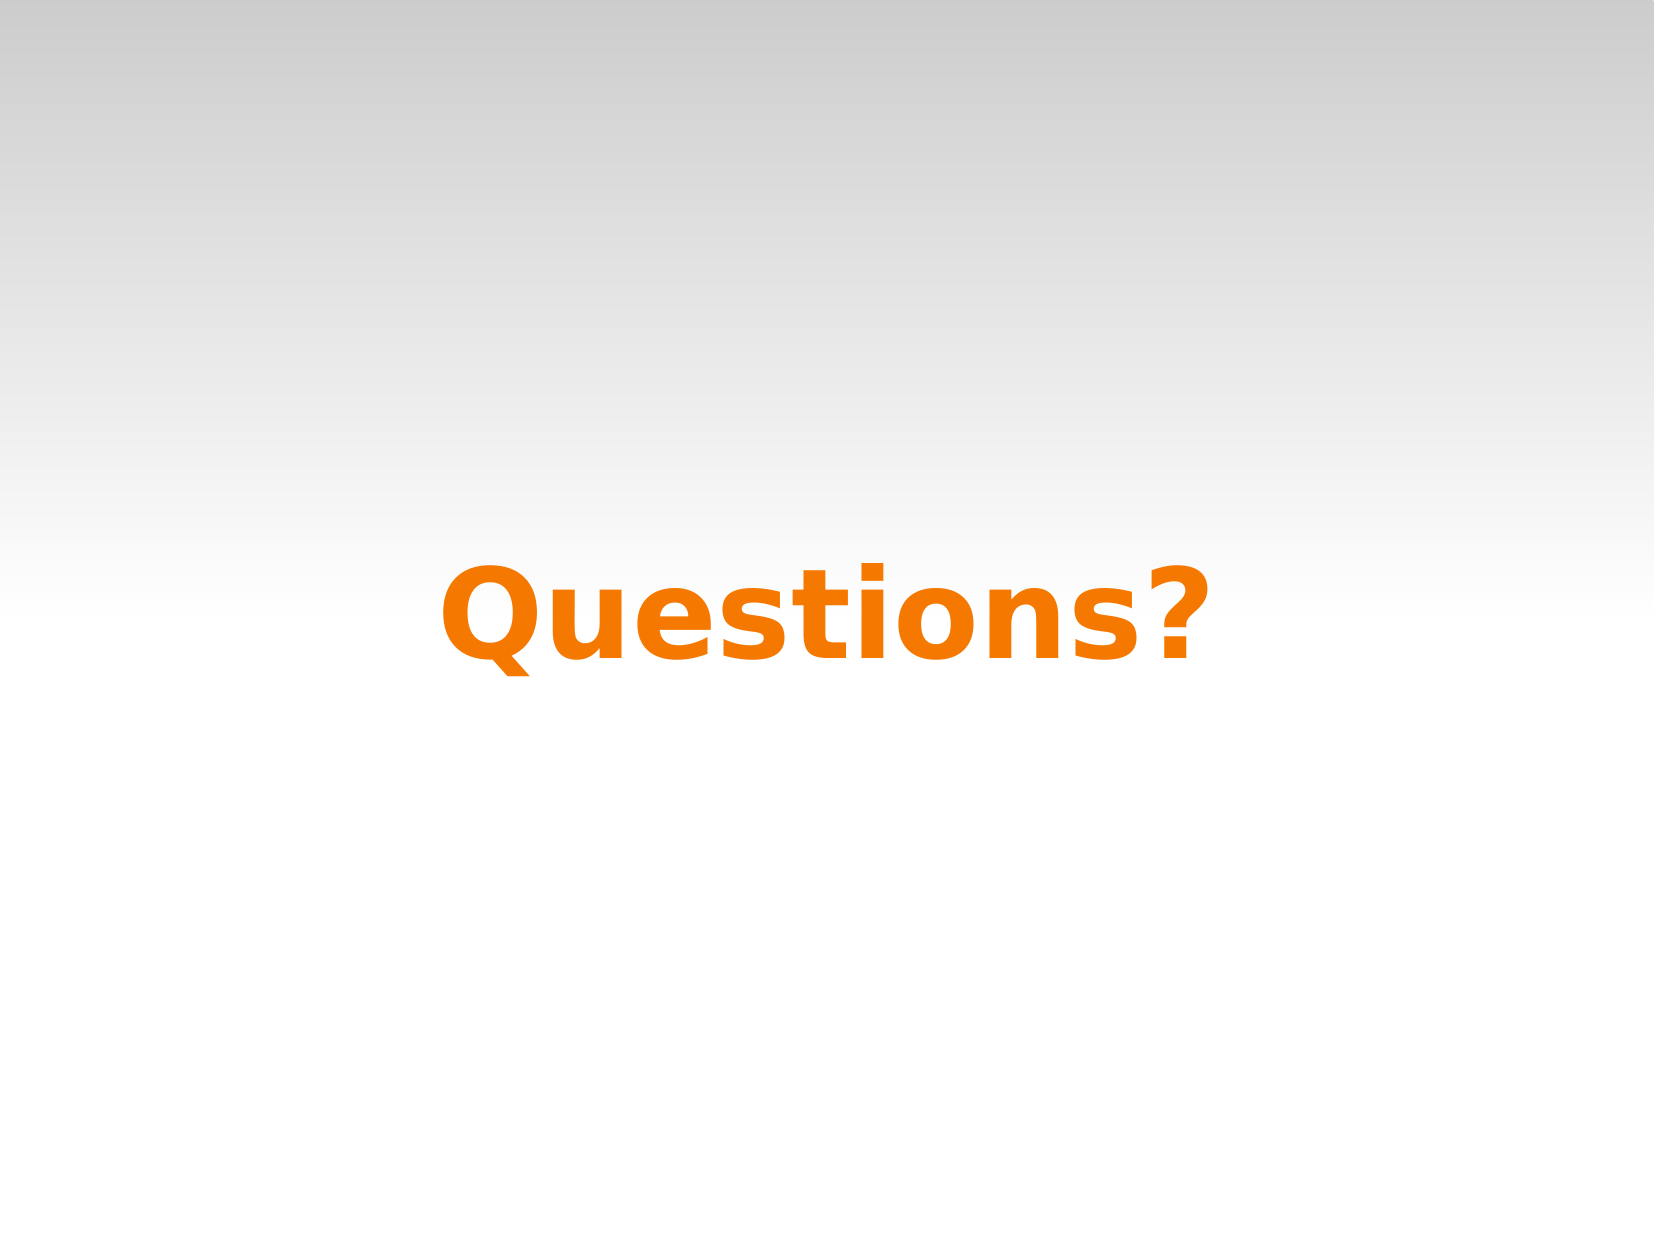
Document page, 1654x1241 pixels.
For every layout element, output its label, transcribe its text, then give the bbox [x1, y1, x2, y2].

title Questions? [82, 49, 1571, 1182]
